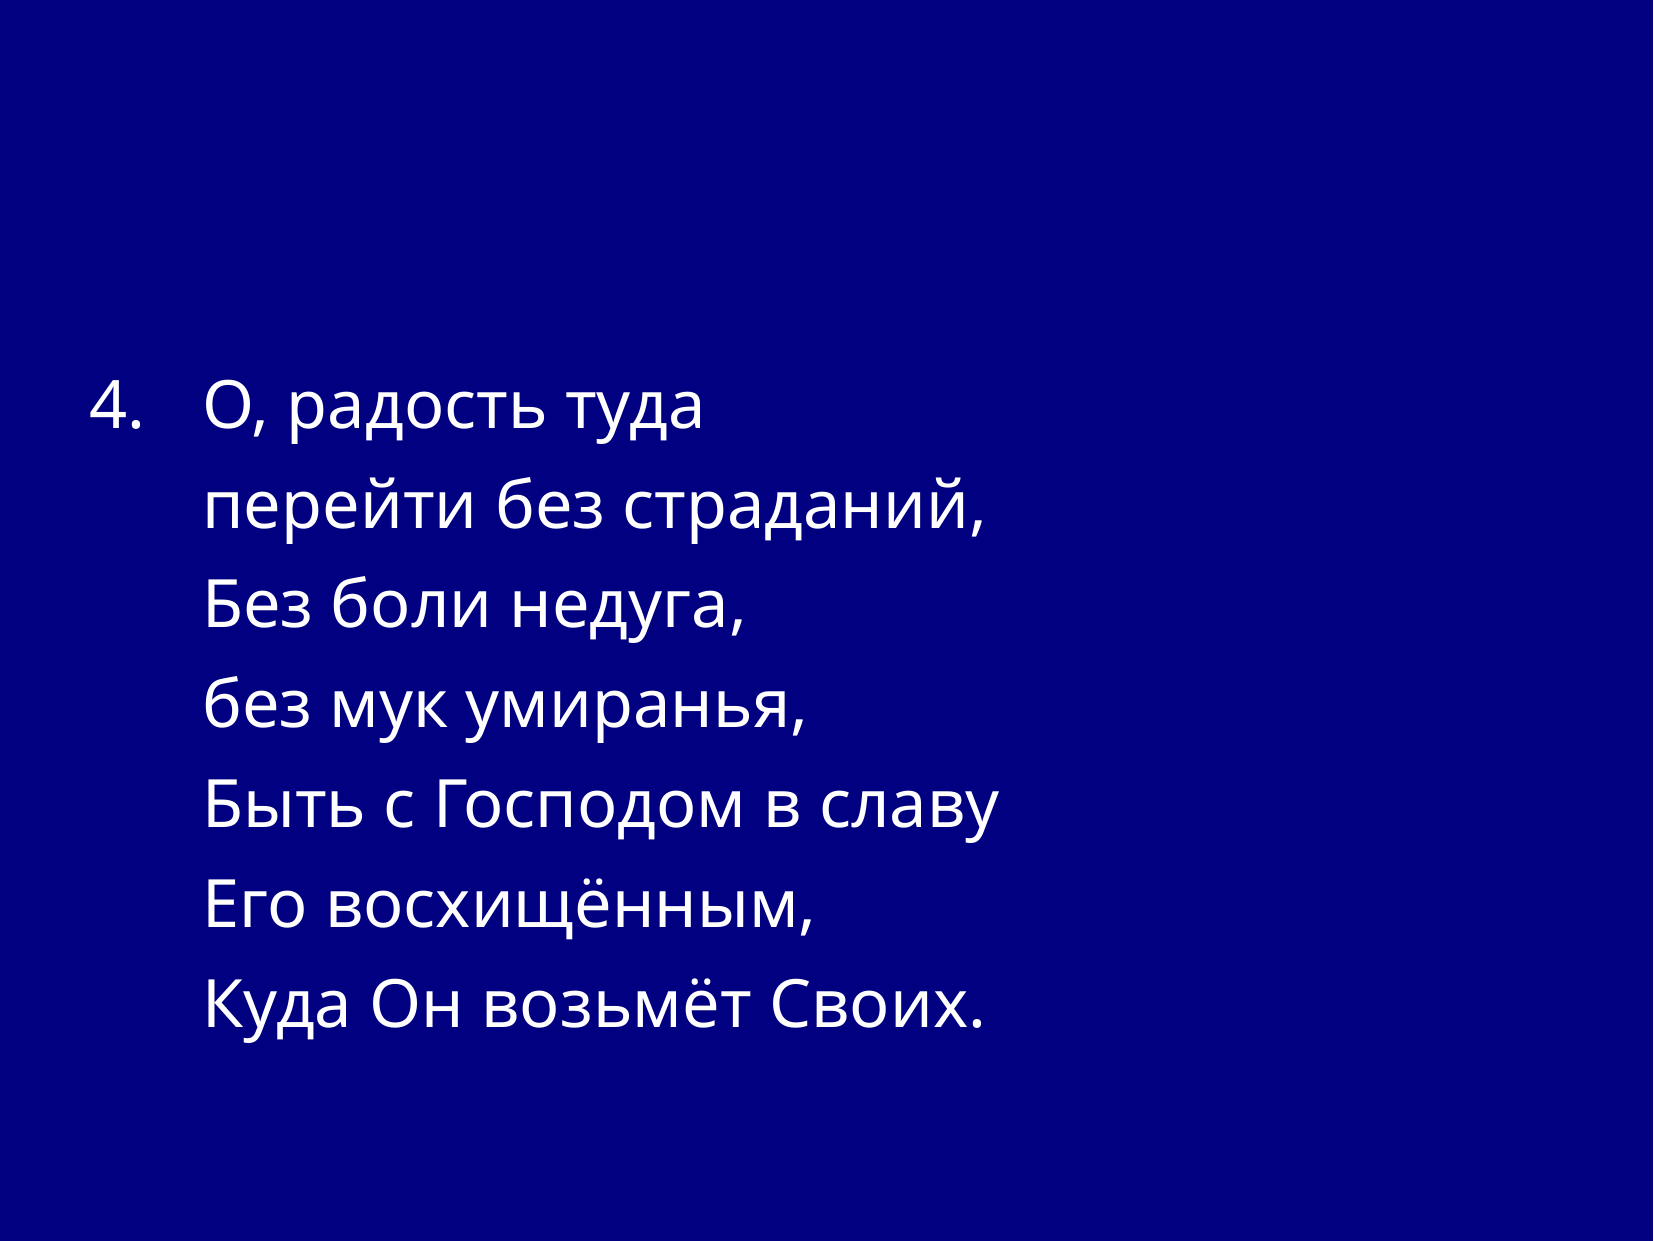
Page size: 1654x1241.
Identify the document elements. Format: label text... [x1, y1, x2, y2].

text_box 4. О, радость туда перейти без страданий, Без боли недуга, без мук умиранья, Быть с Господом в славу Его восхищённым, Куда Он возьмёт Своих. [75, 150, 1576, 1163]
